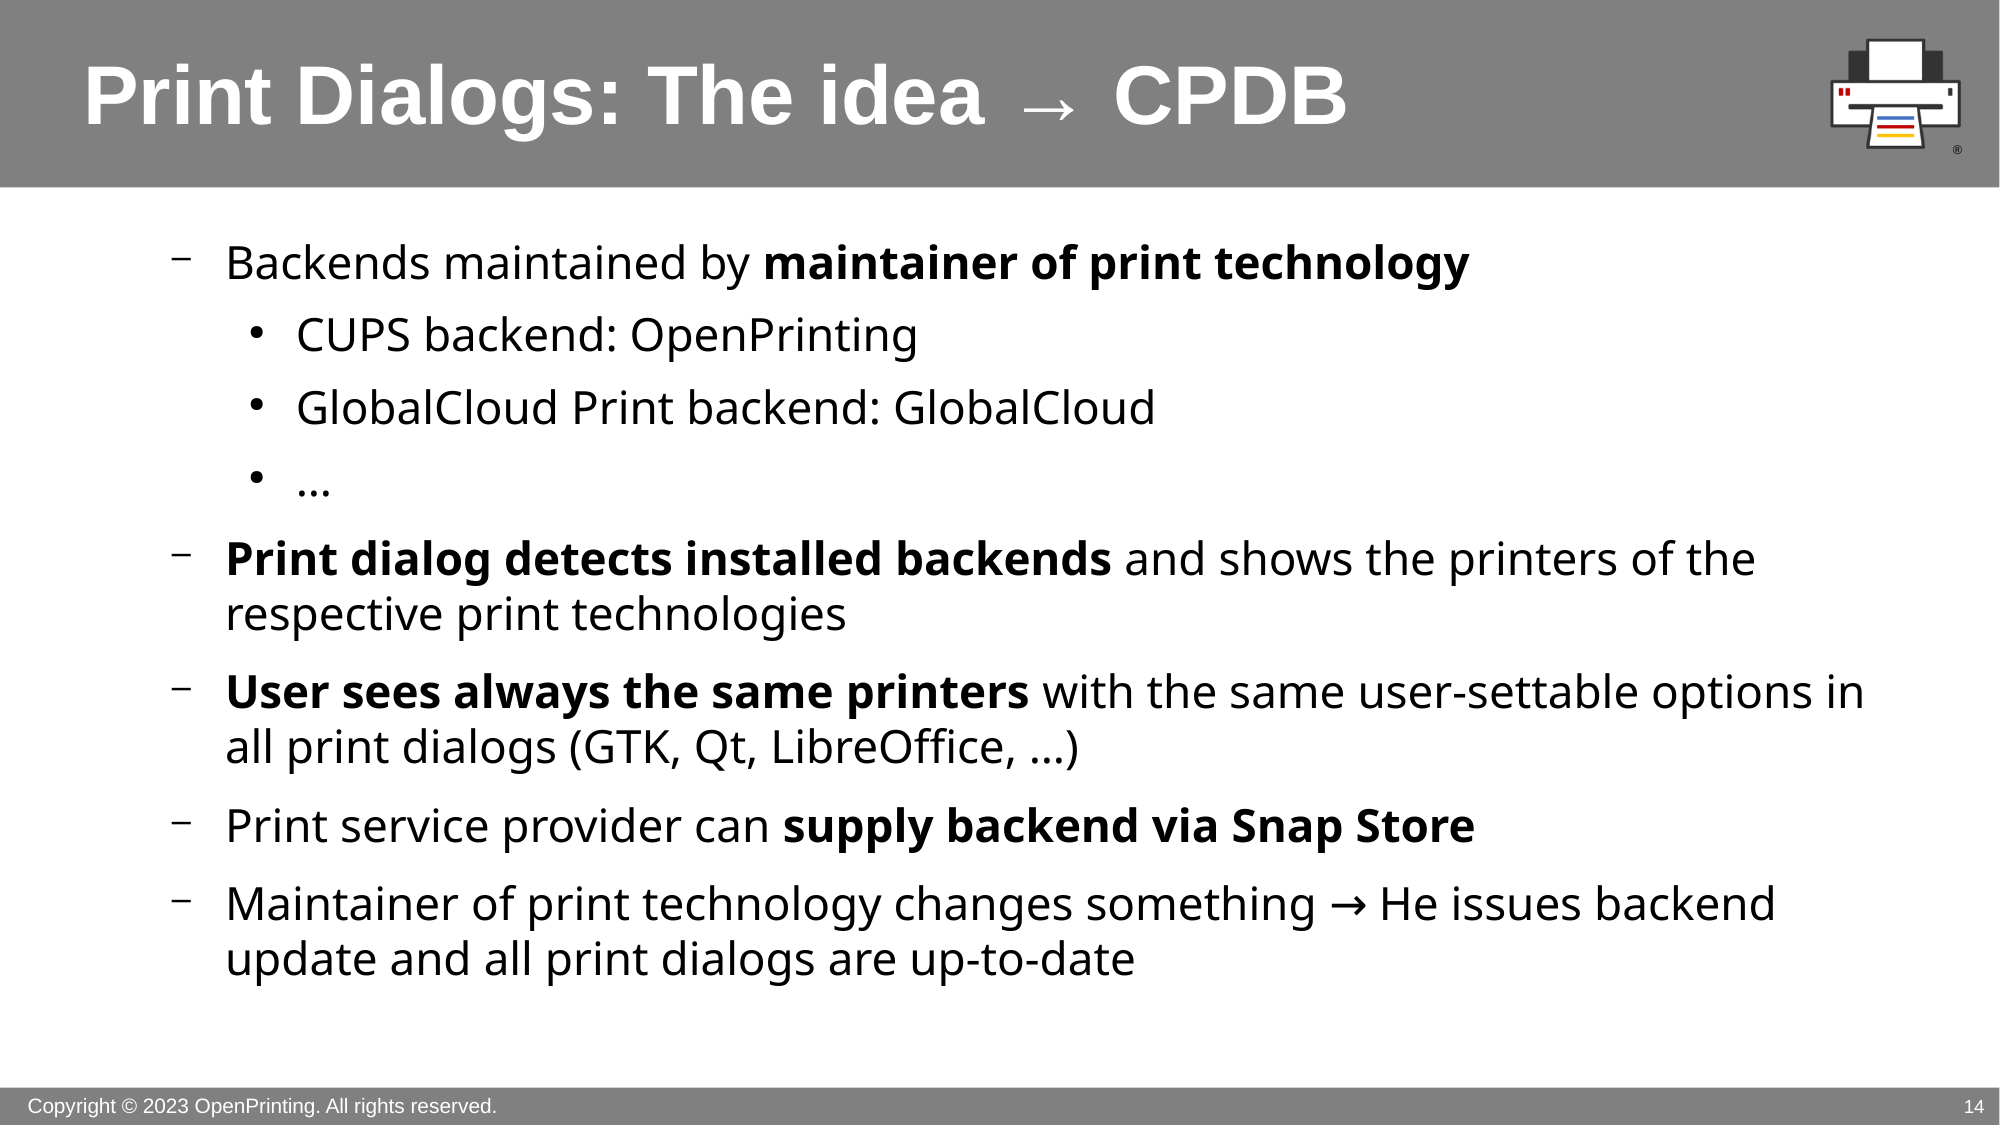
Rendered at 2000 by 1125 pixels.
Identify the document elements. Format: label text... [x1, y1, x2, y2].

list Backends maintained by maintainer of print technology CUPS backend: OpenPrinting GlobalCloud Print backend: GlobalCloud … Print dialog detects installed backends and shows the printers of the respective print technologies User sees always the same printers with the same user-settable options in all print dialogs (GTK, Qt, LibreOffice, …) Print service provider can supply backend via Snap Store Maintainer of print technology changes something → He issues backend update and all print dialogs are up-to-date [75, 224, 1936, 1067]
title Print Dialogs: The idea → CPDB [75, 7, 1786, 175]
picture [1825, 33, 1966, 154]
